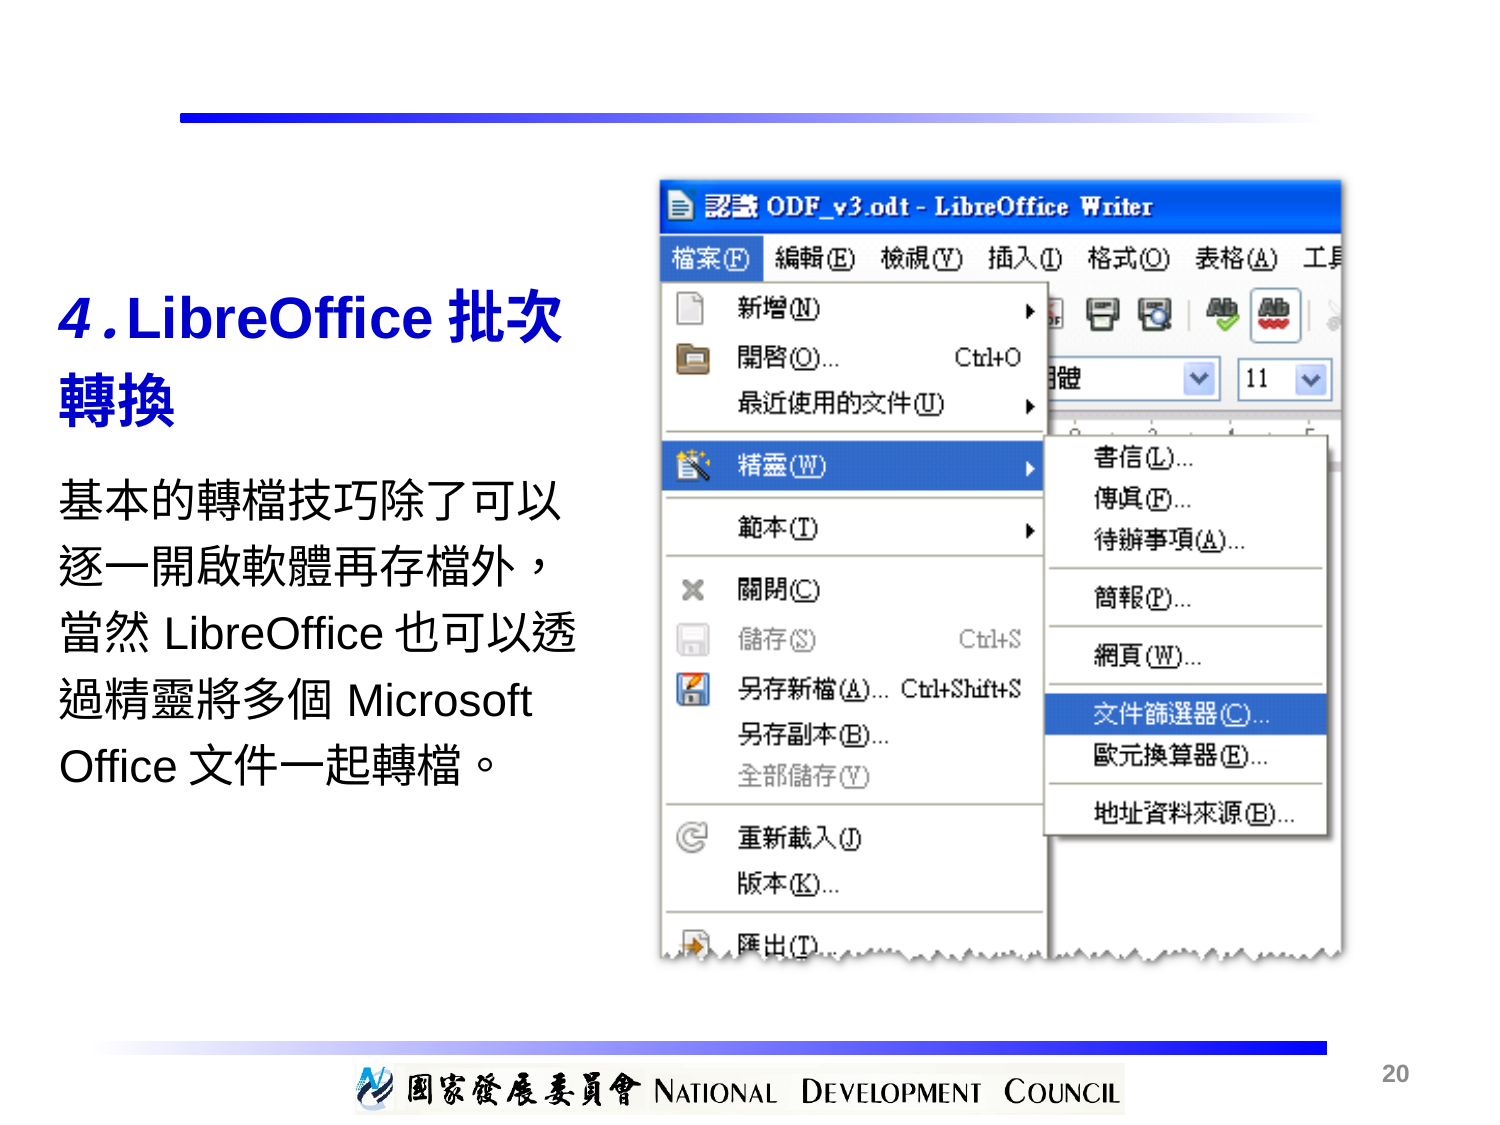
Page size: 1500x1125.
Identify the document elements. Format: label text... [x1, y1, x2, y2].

picture [355, 1063, 1125, 1115]
text_box 4.LibreOffice批次轉換 基本的轉檔技巧除了可以逐一開啟軟體再存檔外，當然LibreOffice也可以透過精靈將多個Microsoft Office文件一起轉檔。 [44, 263, 607, 923]
picture [648, 168, 1354, 986]
